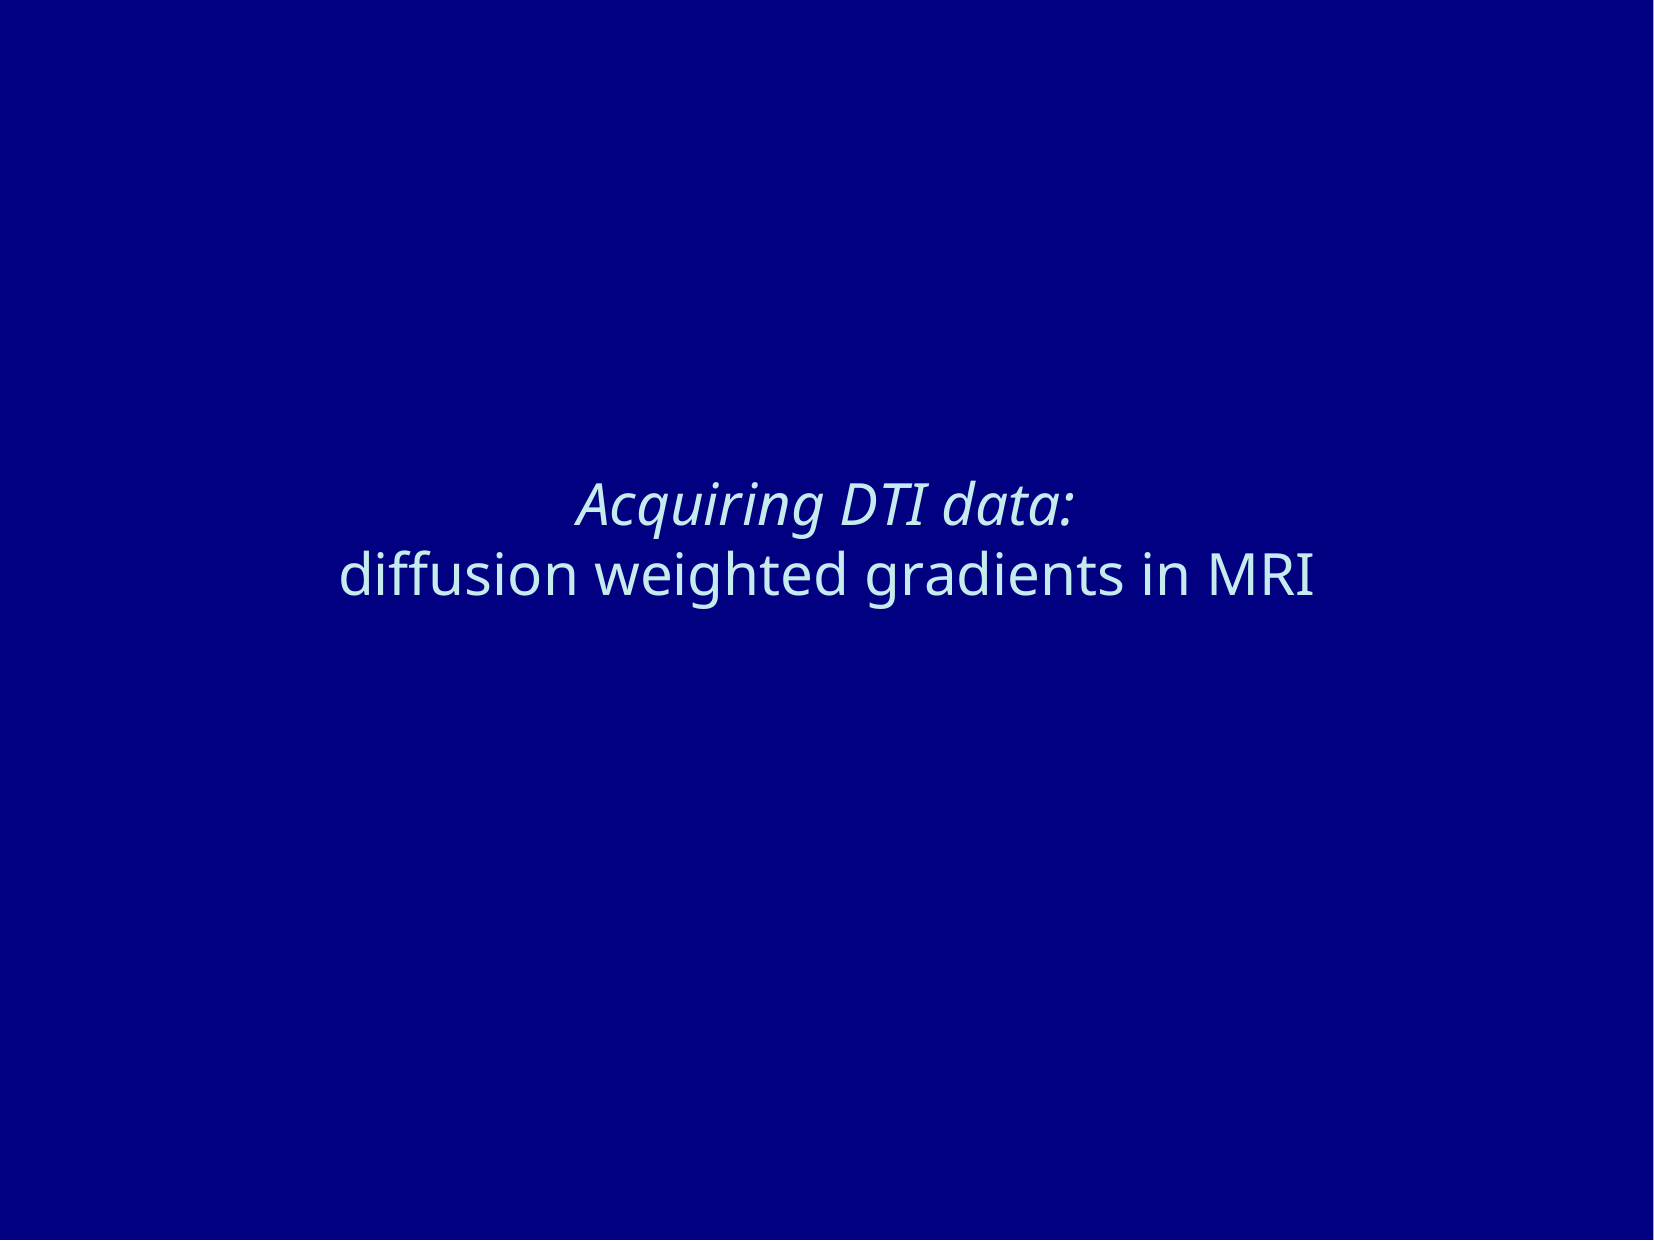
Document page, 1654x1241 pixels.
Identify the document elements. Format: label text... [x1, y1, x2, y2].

title Acquiring DTI data: diffusion weighted gradients in MRI [0, 459, 1654, 610]
